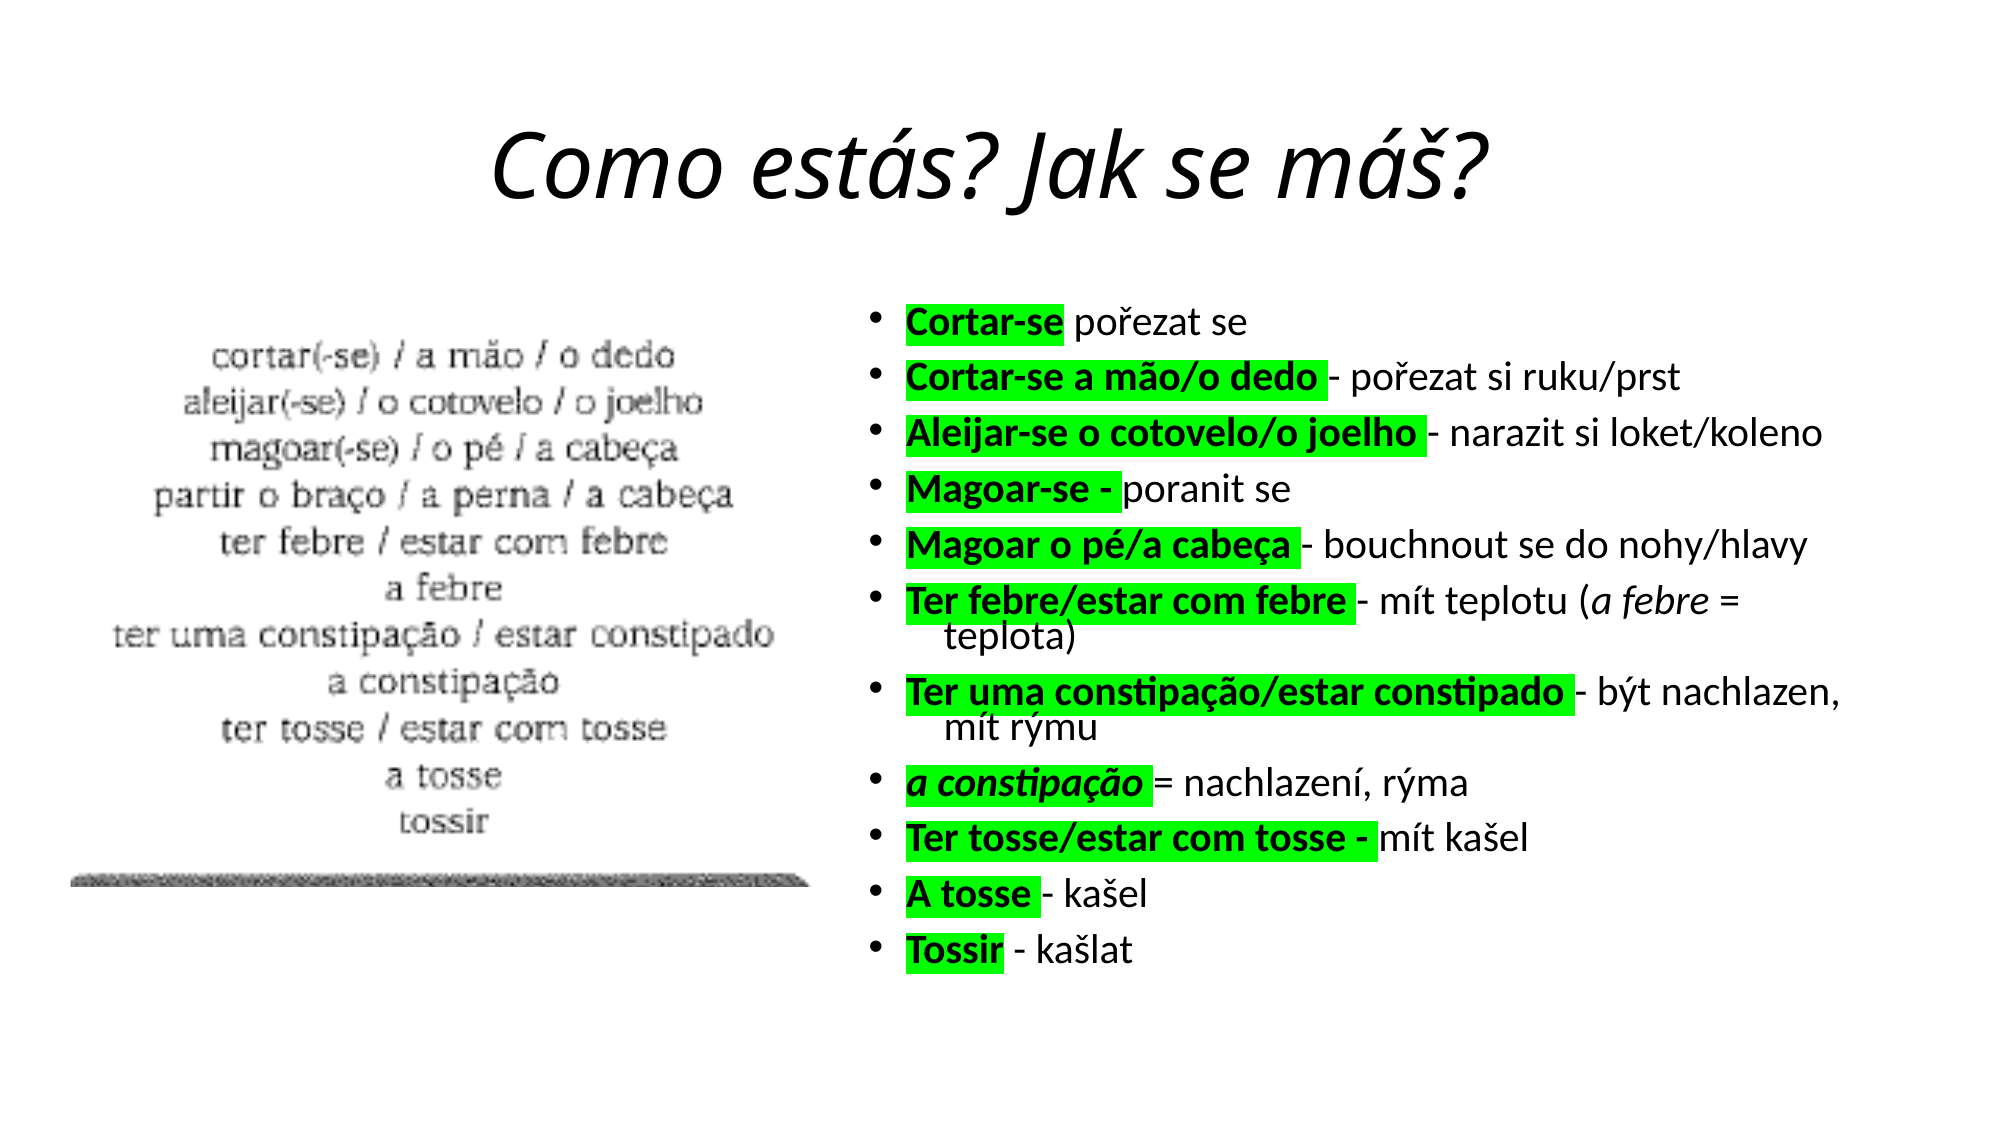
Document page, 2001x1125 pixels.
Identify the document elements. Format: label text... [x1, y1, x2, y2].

picture [70, 331, 822, 887]
list Cortar-se pořezat se Cortar-se a mão/o dedo - pořezat si ruku/prst Aleijar-se o cotovelo/o joelho - narazit si loket/koleno Magoar-se - poranit se Magoar o pé/a cabeça - bouchnout se do nohy/hlavy Ter febre/estar com febre - mít teplotu (a febre = teplota) Ter uma constipação/estar constipado - být nachlazen, mít rýmu a constipação = nachlazení, rýma Ter tosse/estar com tosse - mít kašel A tosse - kašel Tossir - kašlat [853, 299, 1863, 1014]
title Como estás? Jak se máš? [137, 59, 1863, 278]
